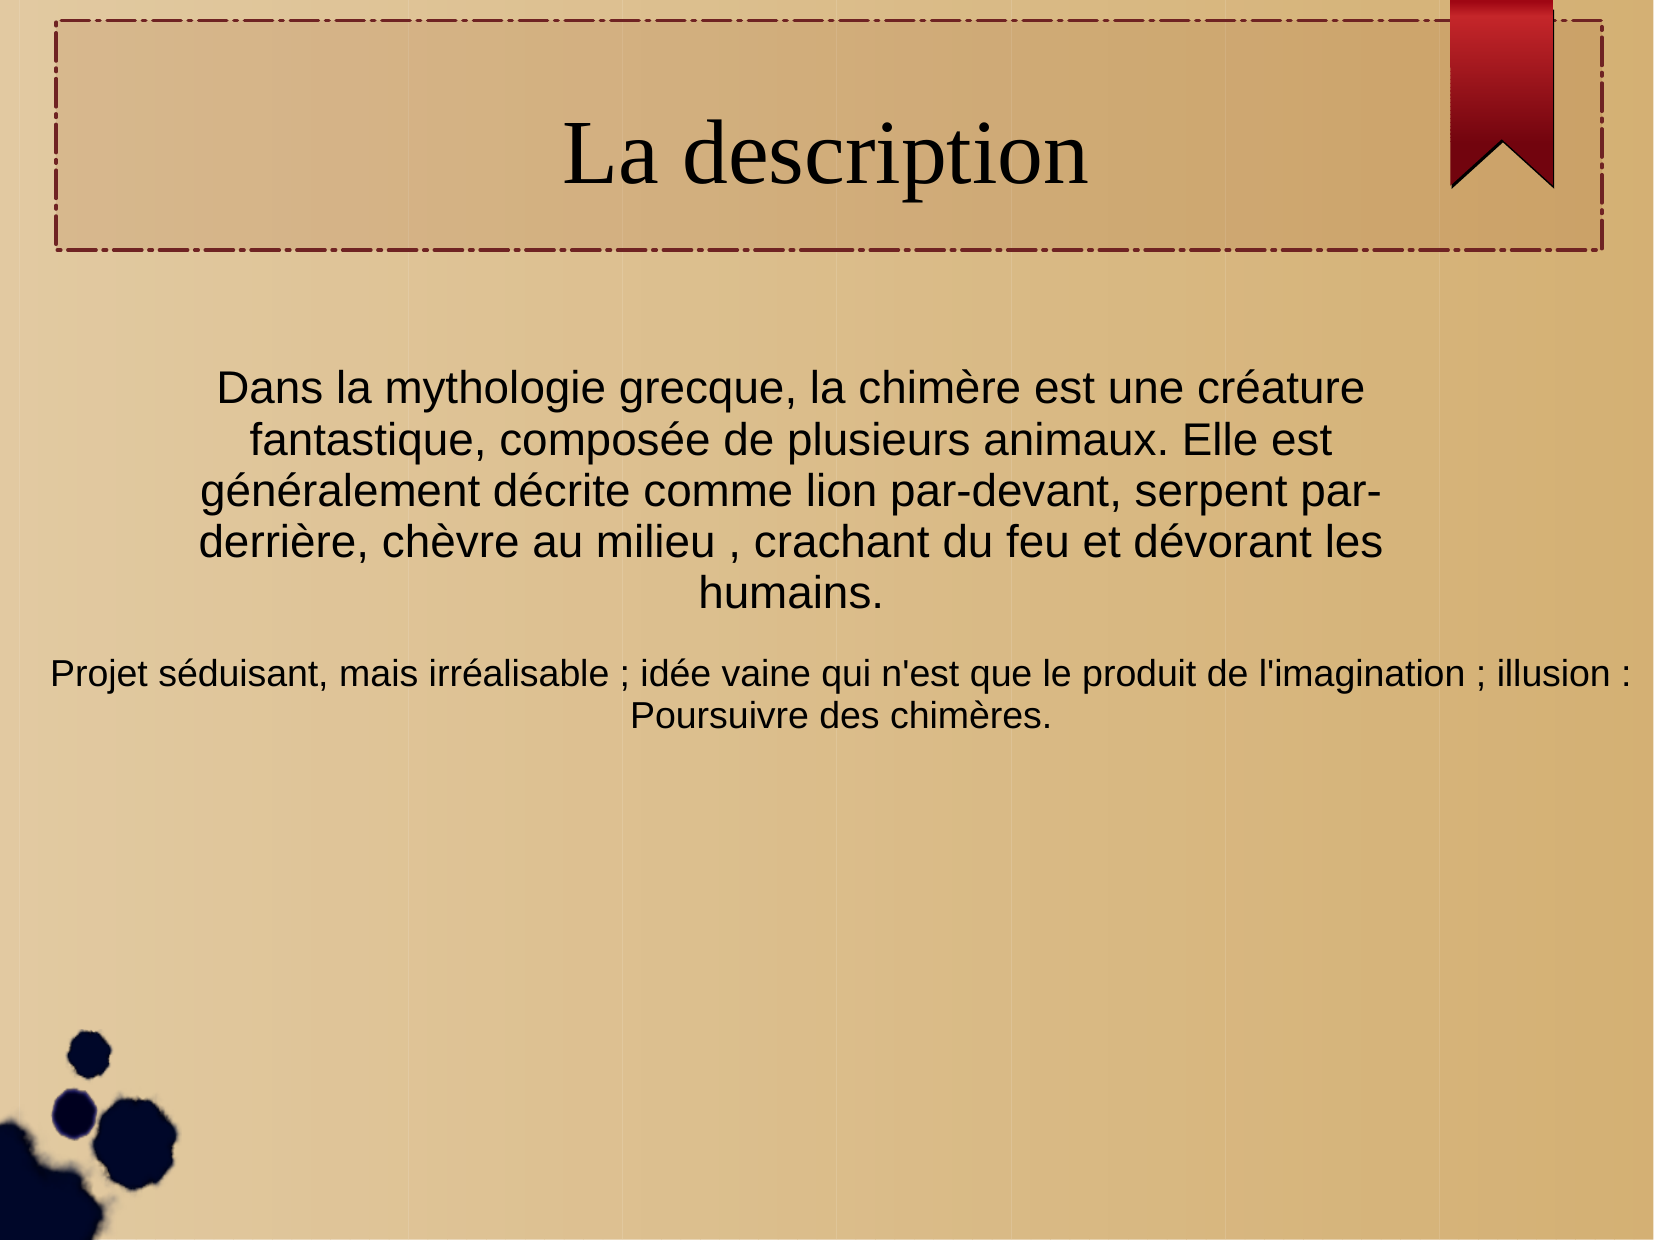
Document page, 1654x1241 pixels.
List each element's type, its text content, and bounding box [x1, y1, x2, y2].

text_box Dans la mythologie grecque, la chimère est une créature fantastique, composée de plusieurs animaux. Elle est généralement décrite comme lion par-devant, serpent par-derrière, chèvre au milieu , crachant du feu et dévorant les humains. [153, 354, 1430, 626]
title La description [82, 49, 1571, 257]
text_box Projet séduisant, mais irréalisable ; idée vaine qui n'est que le produit de l'imagination ; illusion : Poursuivre des chimères. [35, 645, 1648, 745]
